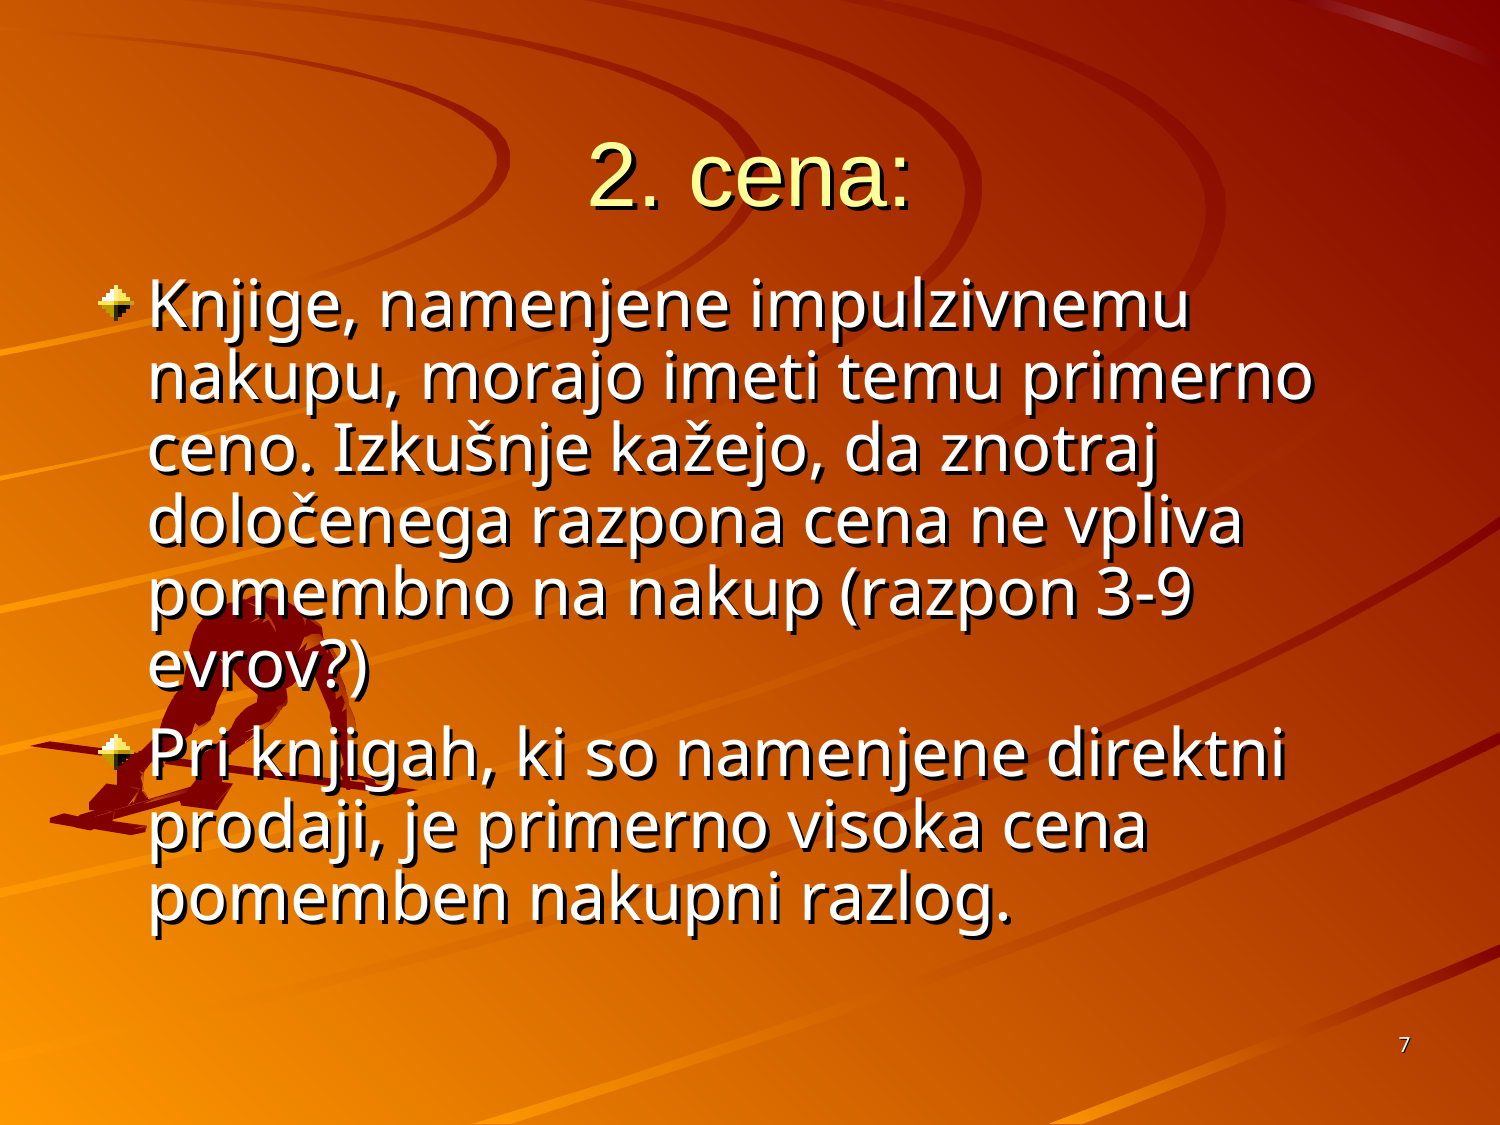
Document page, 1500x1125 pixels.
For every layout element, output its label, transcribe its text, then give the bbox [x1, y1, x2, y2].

list Knjige, namenjene impulzivnemu nakupu, morajo imeti temu primerno ceno. Izkušnje kažejo, da znotraj določenega razpona cena ne vpliva pomembno na nakup (razpon 3-9 evrov?) Pri knjigah, ki so namenjene direktni prodaji, je primerno visoka cena pomemben nakupni razlog. [75, 262, 1426, 1006]
text_box <number> [1074, 1024, 1426, 1100]
title 2. cena: [75, 25, 1426, 233]
